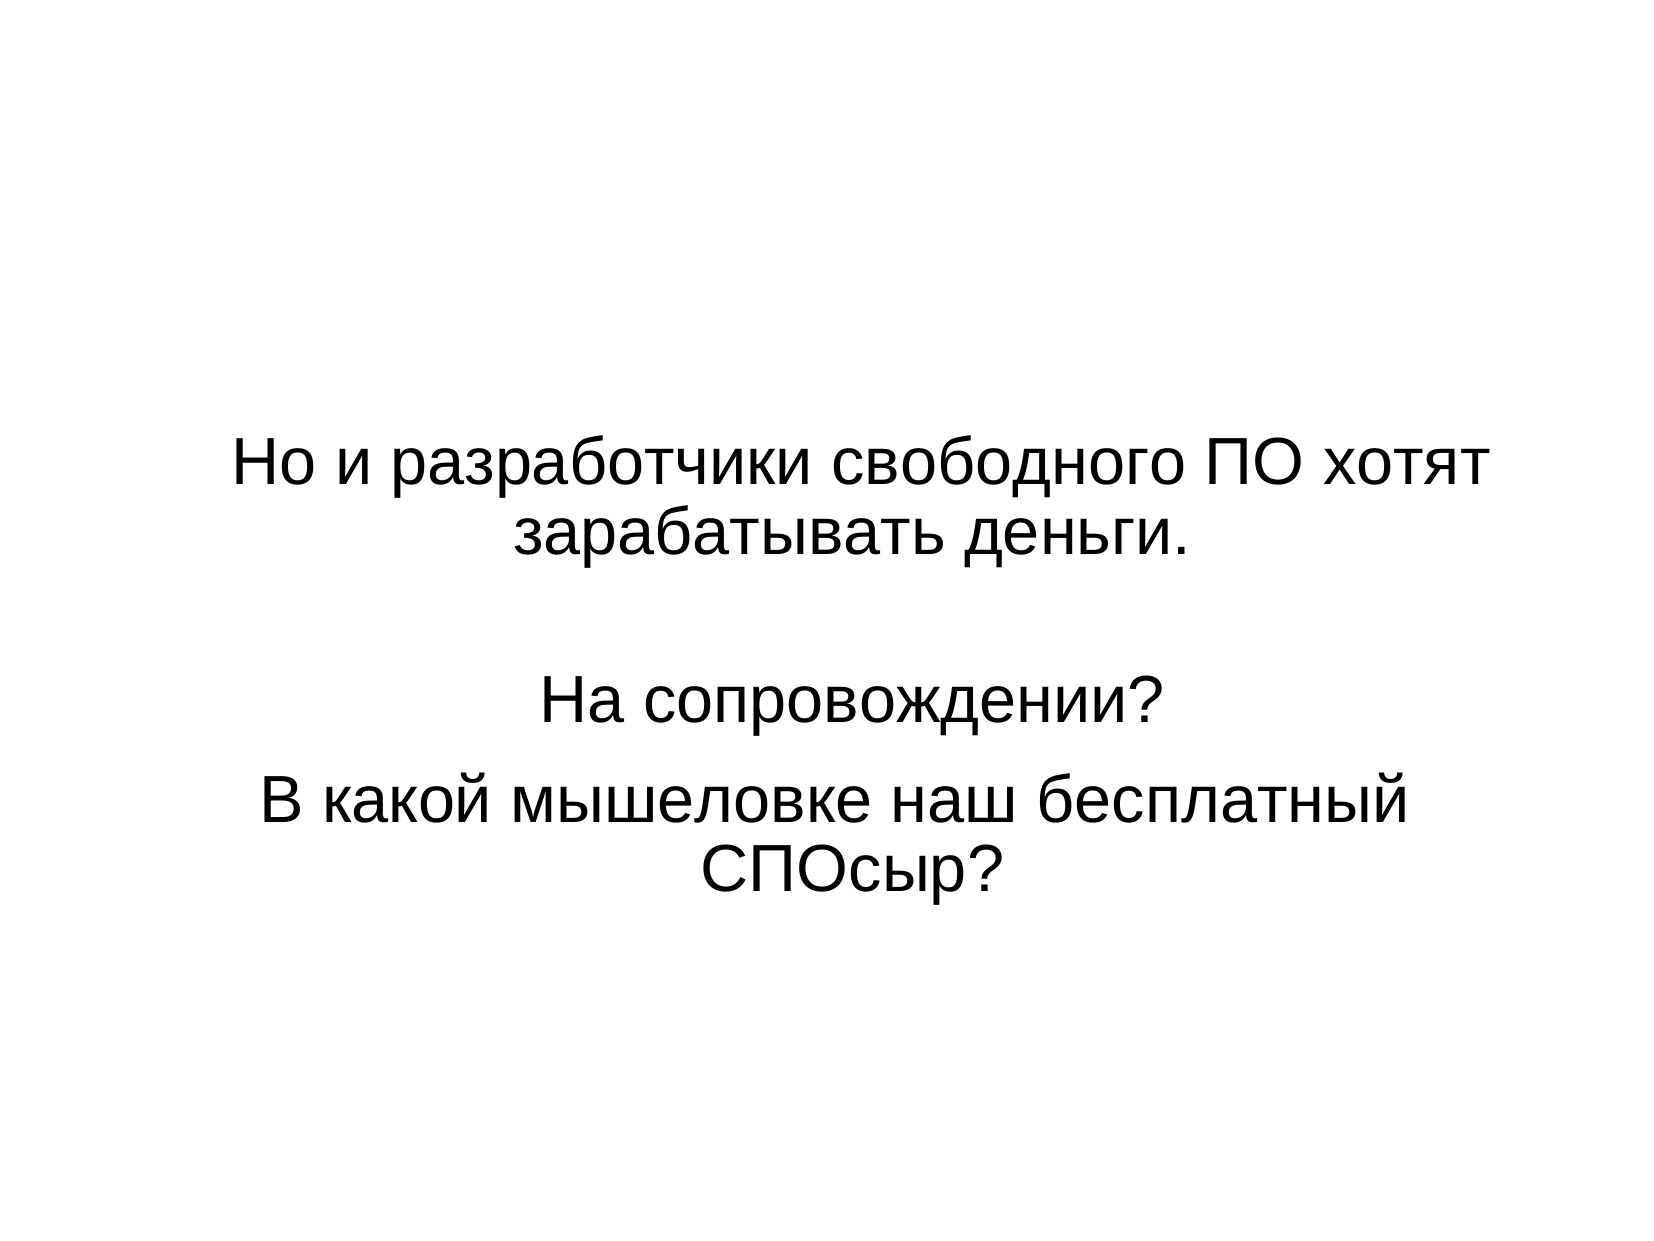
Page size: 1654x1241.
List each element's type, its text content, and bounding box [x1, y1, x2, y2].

list Но и разработчики свободного ПО хотят зарабатывать деньги. На сопровождении? В какой мышеловке наш бесплатный СПОсыр? [82, 290, 1571, 1109]
